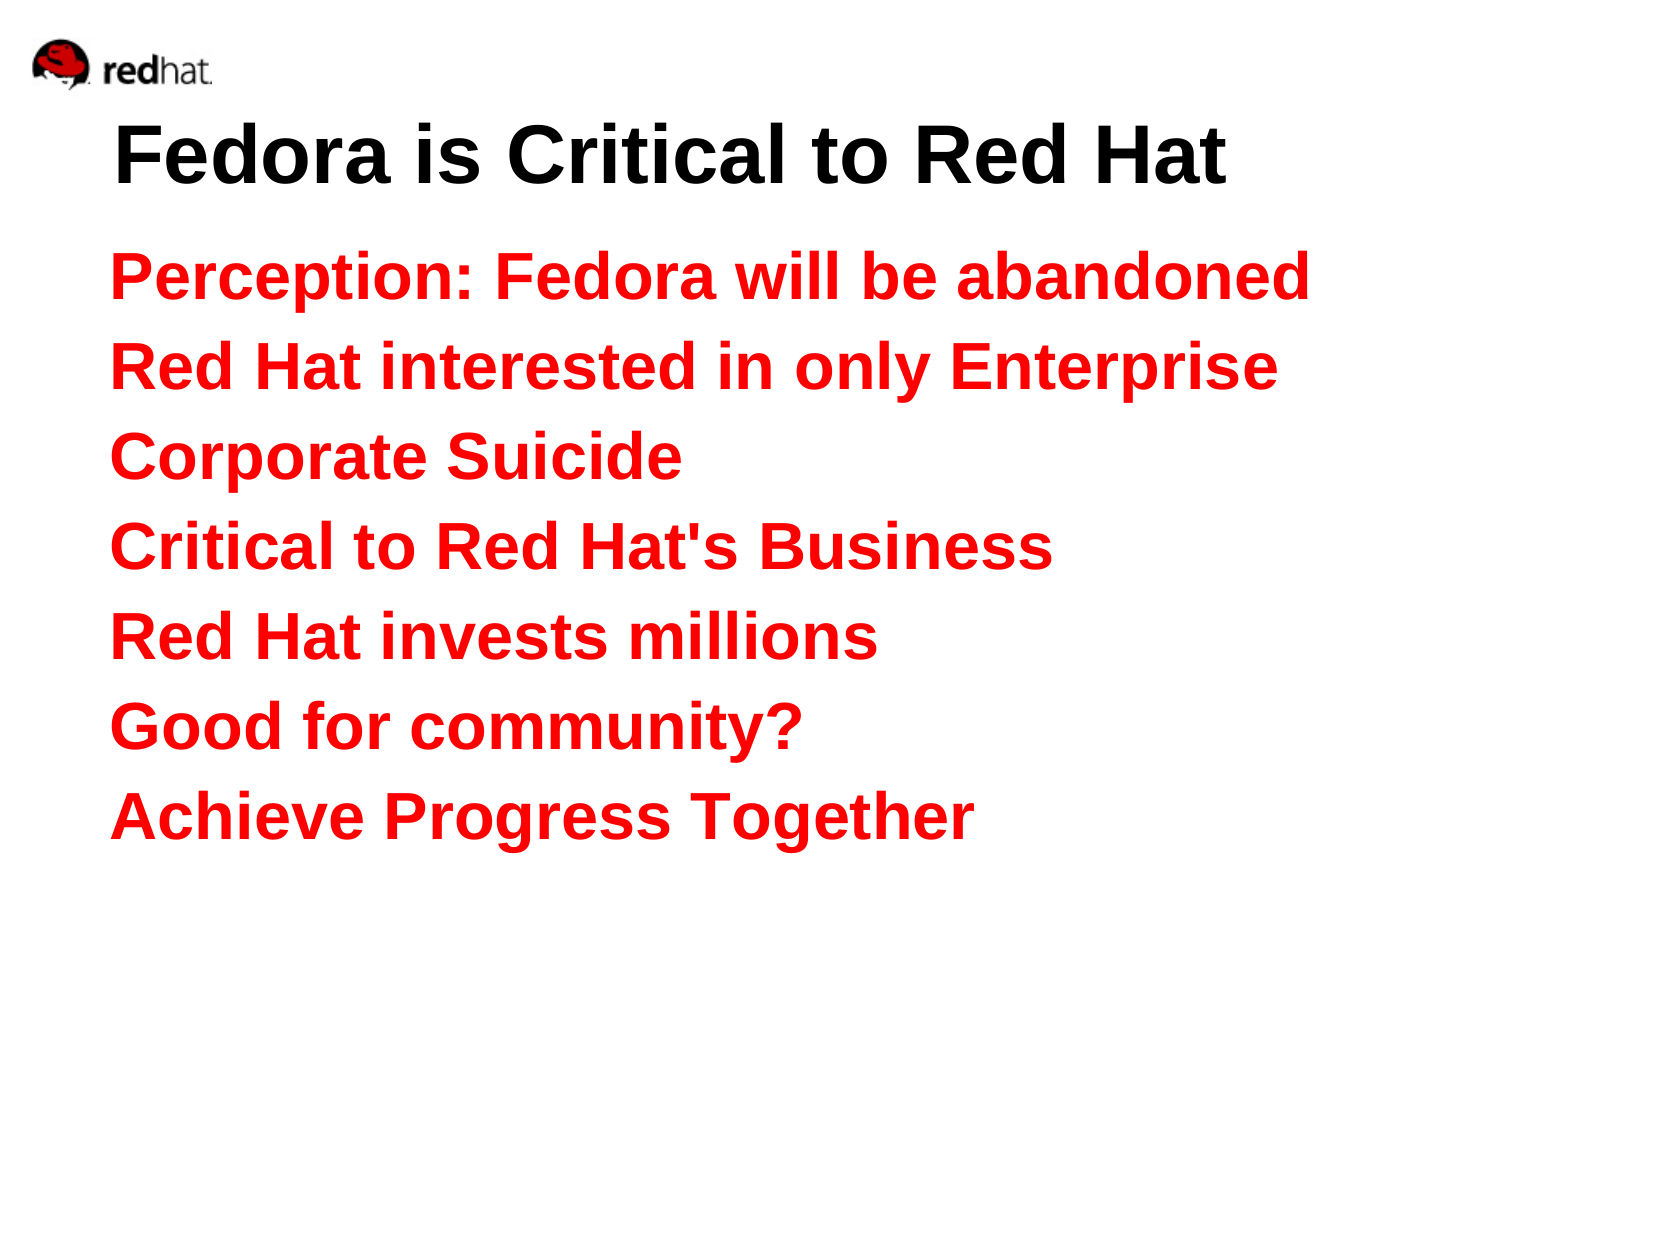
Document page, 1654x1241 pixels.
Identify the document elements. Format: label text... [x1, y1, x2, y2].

picture [31, 37, 212, 98]
title Fedora is Critical to Red Hat [113, 92, 1519, 218]
list Perception: Fedora will be abandoned Red Hat interested in only Enterprise Corporate Suicide Critical to Red Hat's Business Red Hat invests millions Good for community? Achieve Progress Together [109, 238, 1515, 1107]
